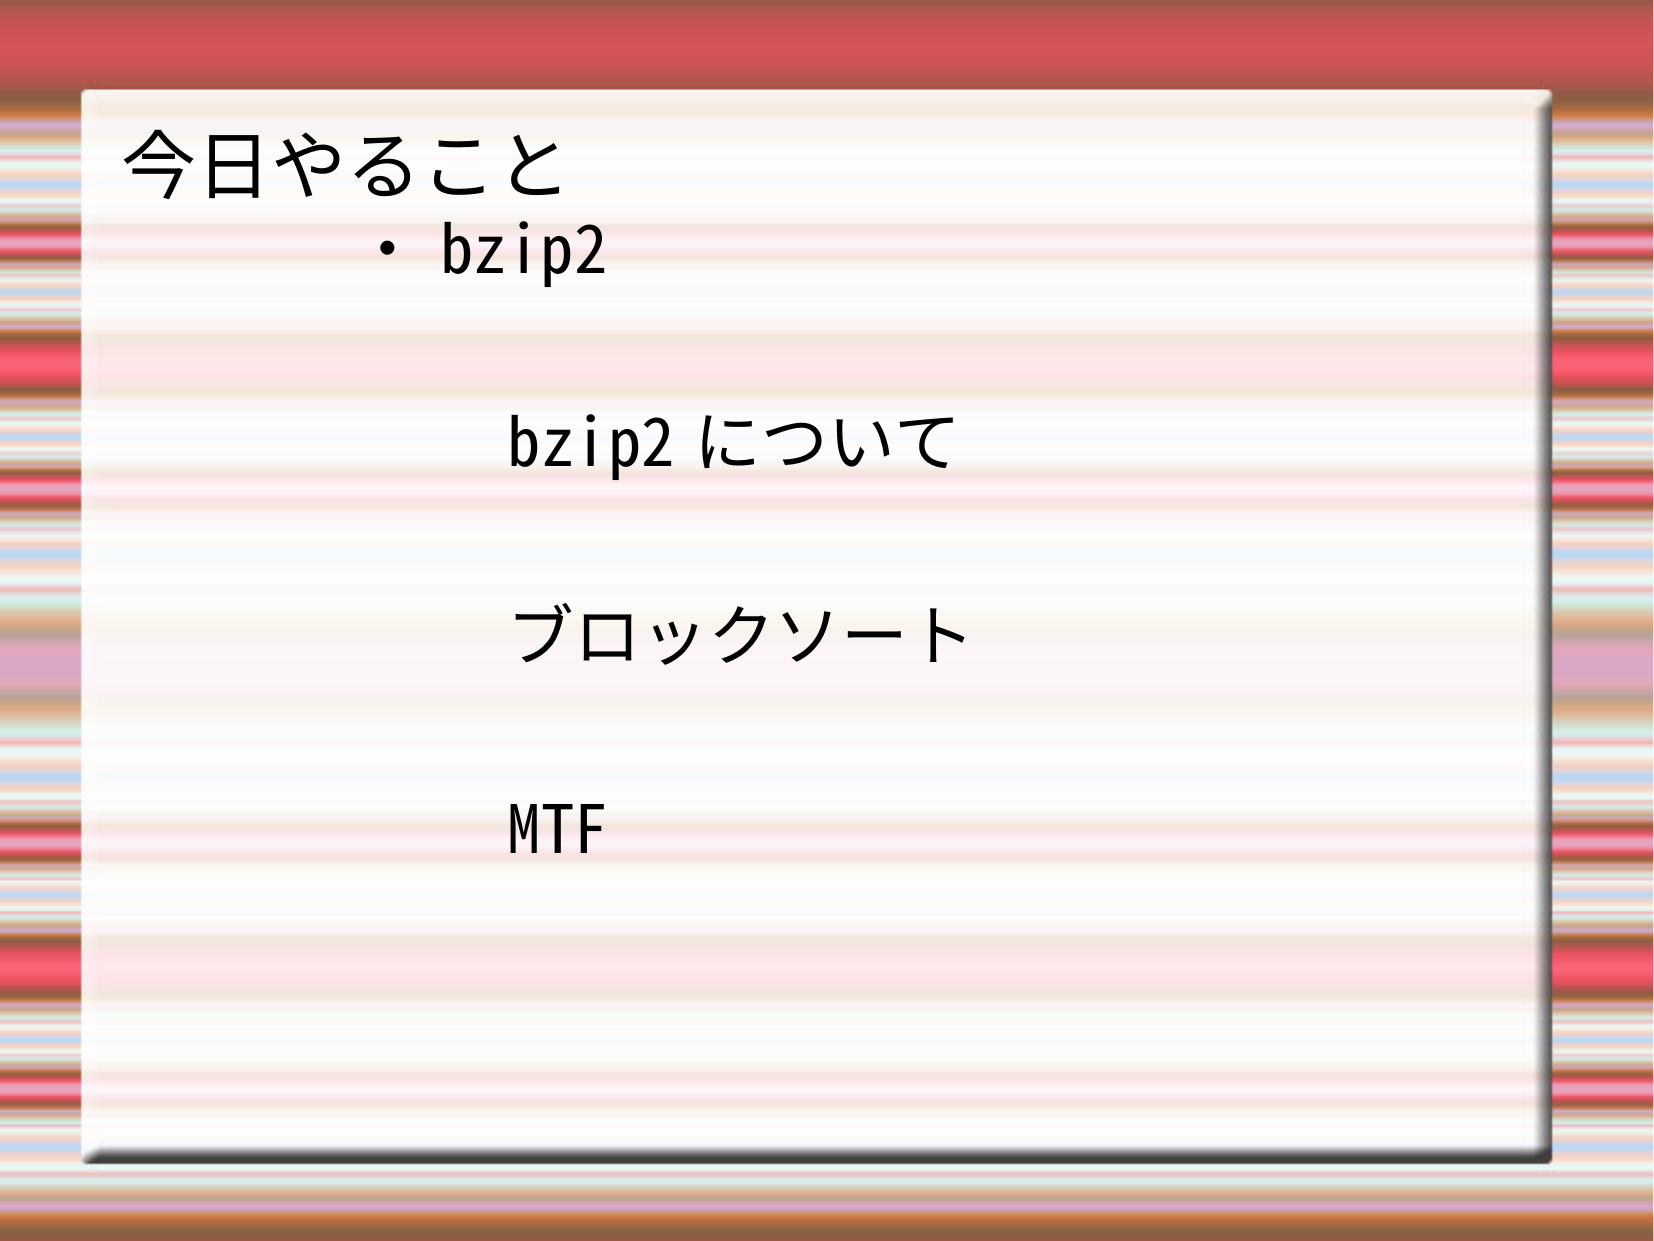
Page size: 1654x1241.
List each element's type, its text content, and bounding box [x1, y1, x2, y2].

subtitle ・bzip2 bzip2について ブロックソート MTF [354, 295, 1369, 870]
picture [0, 0, 1654, 1241]
title 今日やること [121, 114, 1534, 207]
